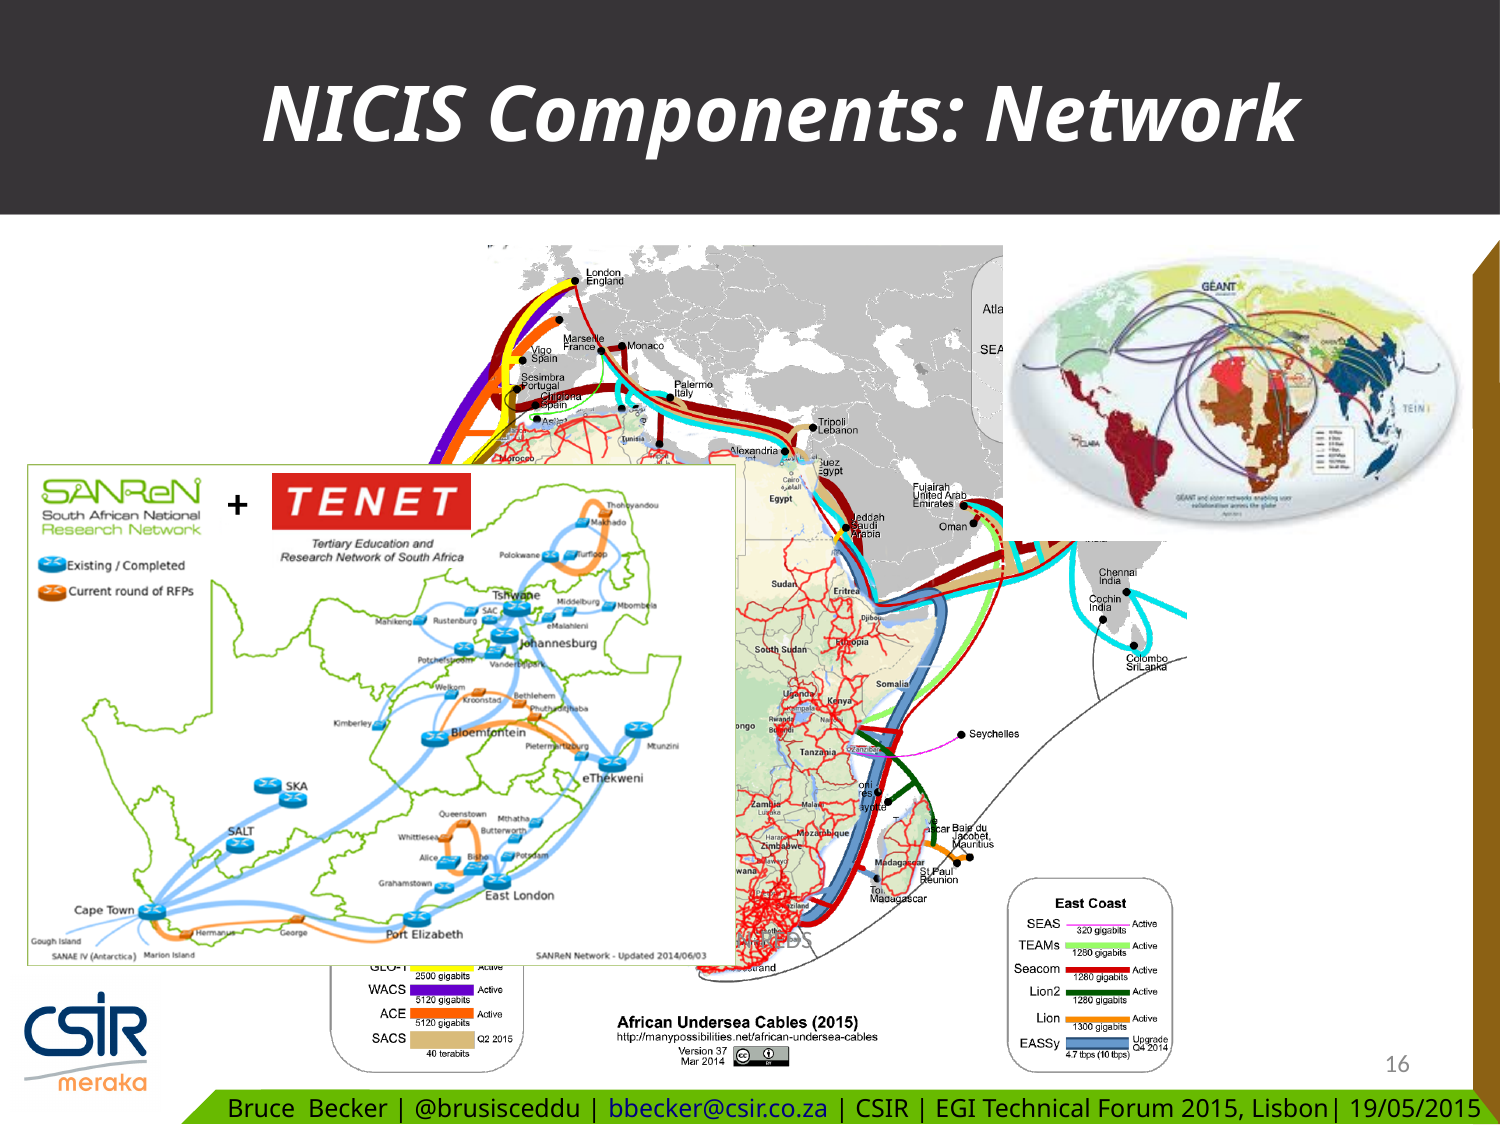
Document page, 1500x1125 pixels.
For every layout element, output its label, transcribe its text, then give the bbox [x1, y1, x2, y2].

picture [0, 0, 1500, 215]
picture [10, 974, 161, 1112]
text_box CHAIN-REDS [512, 908, 988, 969]
title NICIS Components: Network [185, 18, 1377, 206]
text_box + [212, 469, 254, 535]
picture [27, 245, 1466, 1073]
text_box <number> [1074, 1032, 1425, 1093]
